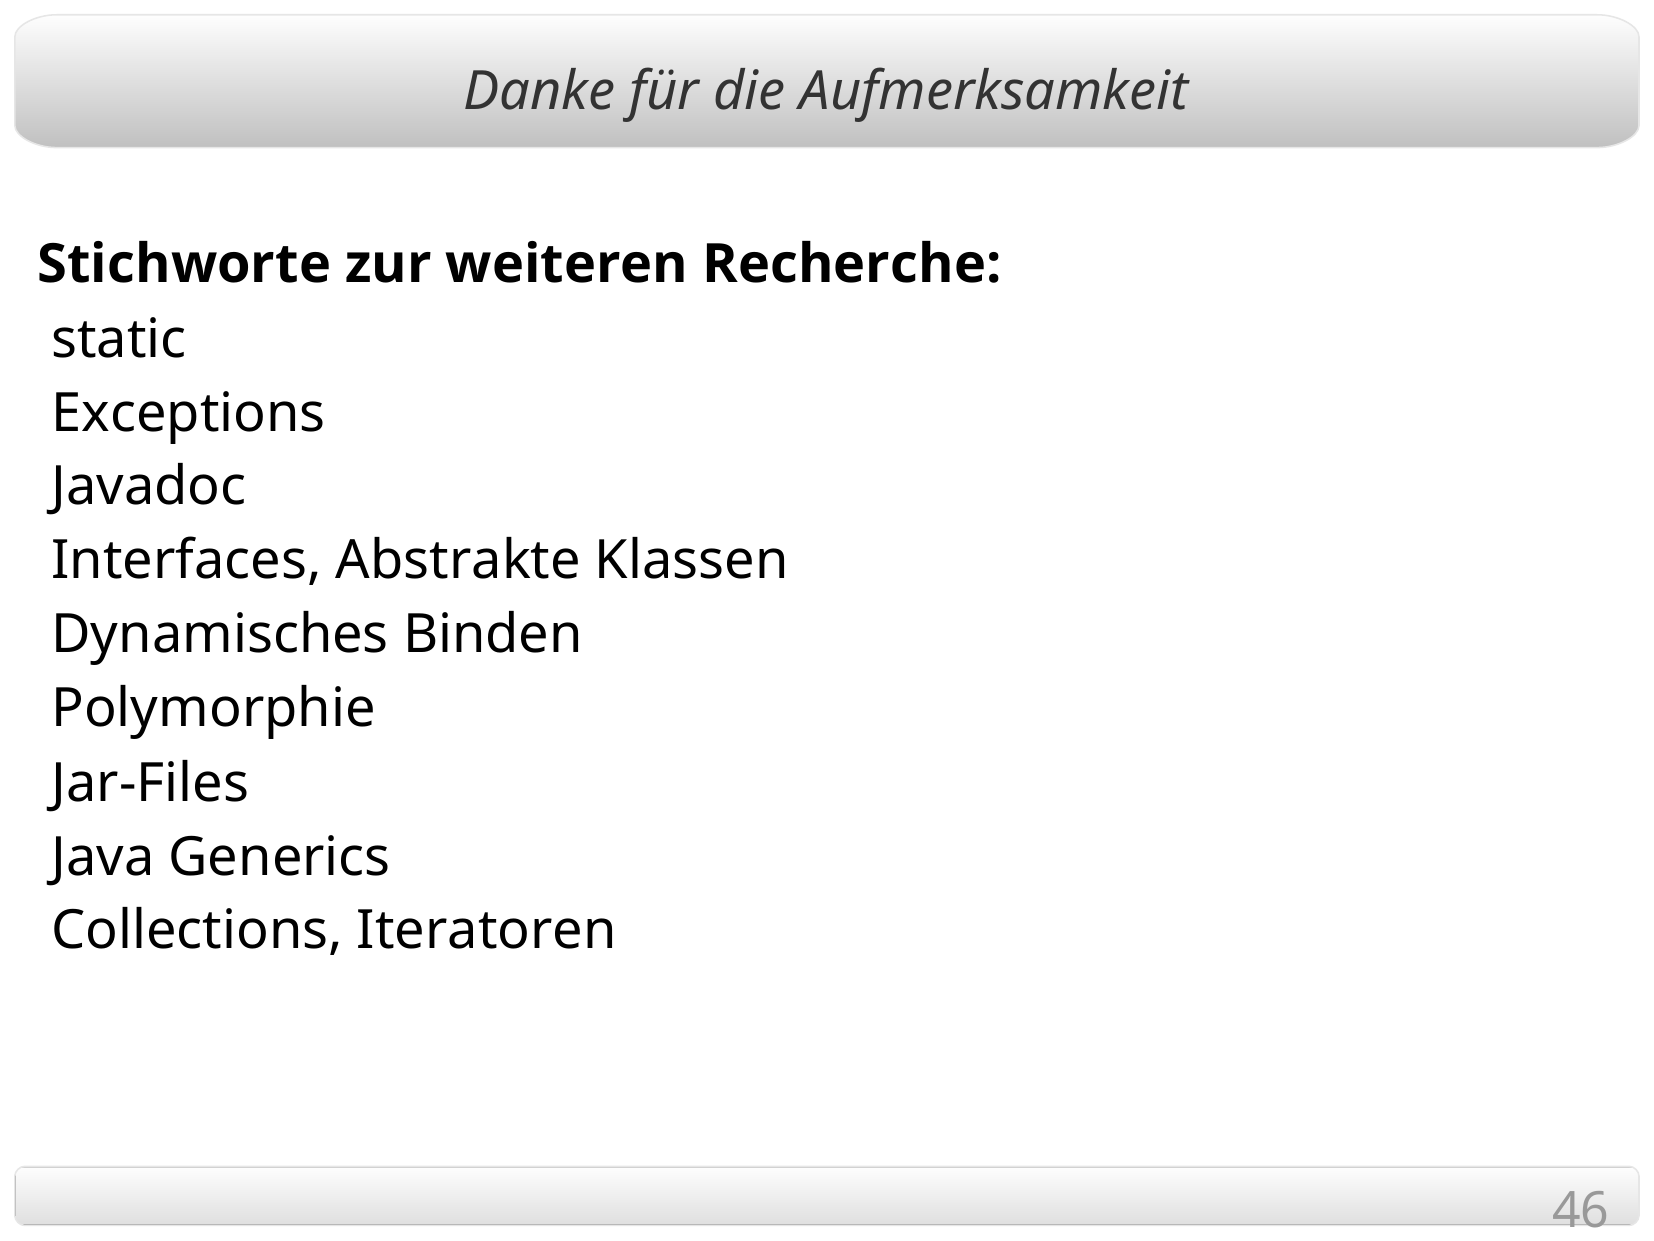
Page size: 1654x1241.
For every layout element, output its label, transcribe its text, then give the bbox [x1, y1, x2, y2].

text_box Stichworte zur weiteren Recherche: static Exceptions Javadoc Interfaces, Abstrakte Klassen Dynamisches Binden Polymorphie Jar-Files Java Generics Collections, Iteratoren [37, 225, 1133, 886]
title Danke für die Aufmerksamkeit [29, 29, 1624, 147]
